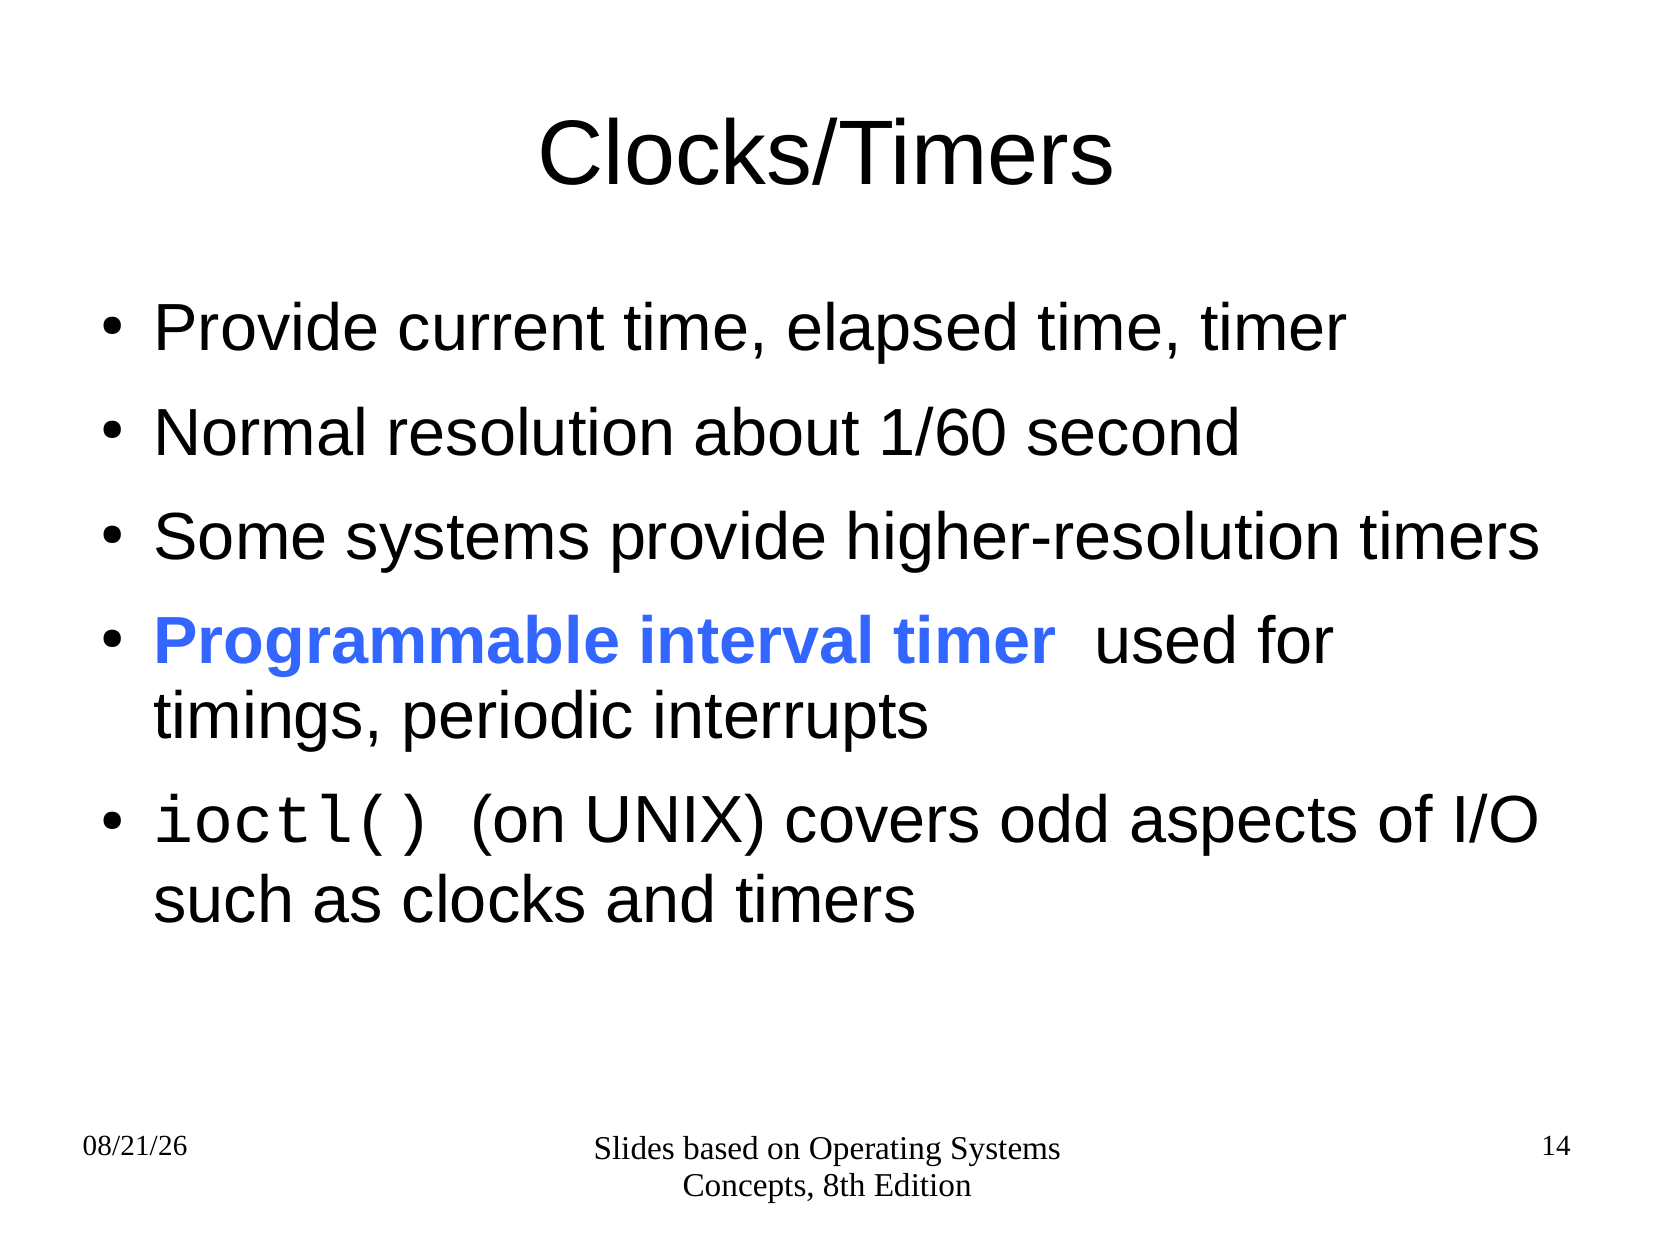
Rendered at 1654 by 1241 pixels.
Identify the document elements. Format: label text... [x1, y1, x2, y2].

list Provide current time, elapsed time, timer Normal resolution about 1/60 second Some systems provide higher-resolution timers Programmable interval timer used for timings, periodic interrupts ioctl() (on UNIX) covers odd aspects of I/O such as clocks and timers [82, 290, 1571, 1010]
title Clocks/Timers [82, 49, 1571, 257]
